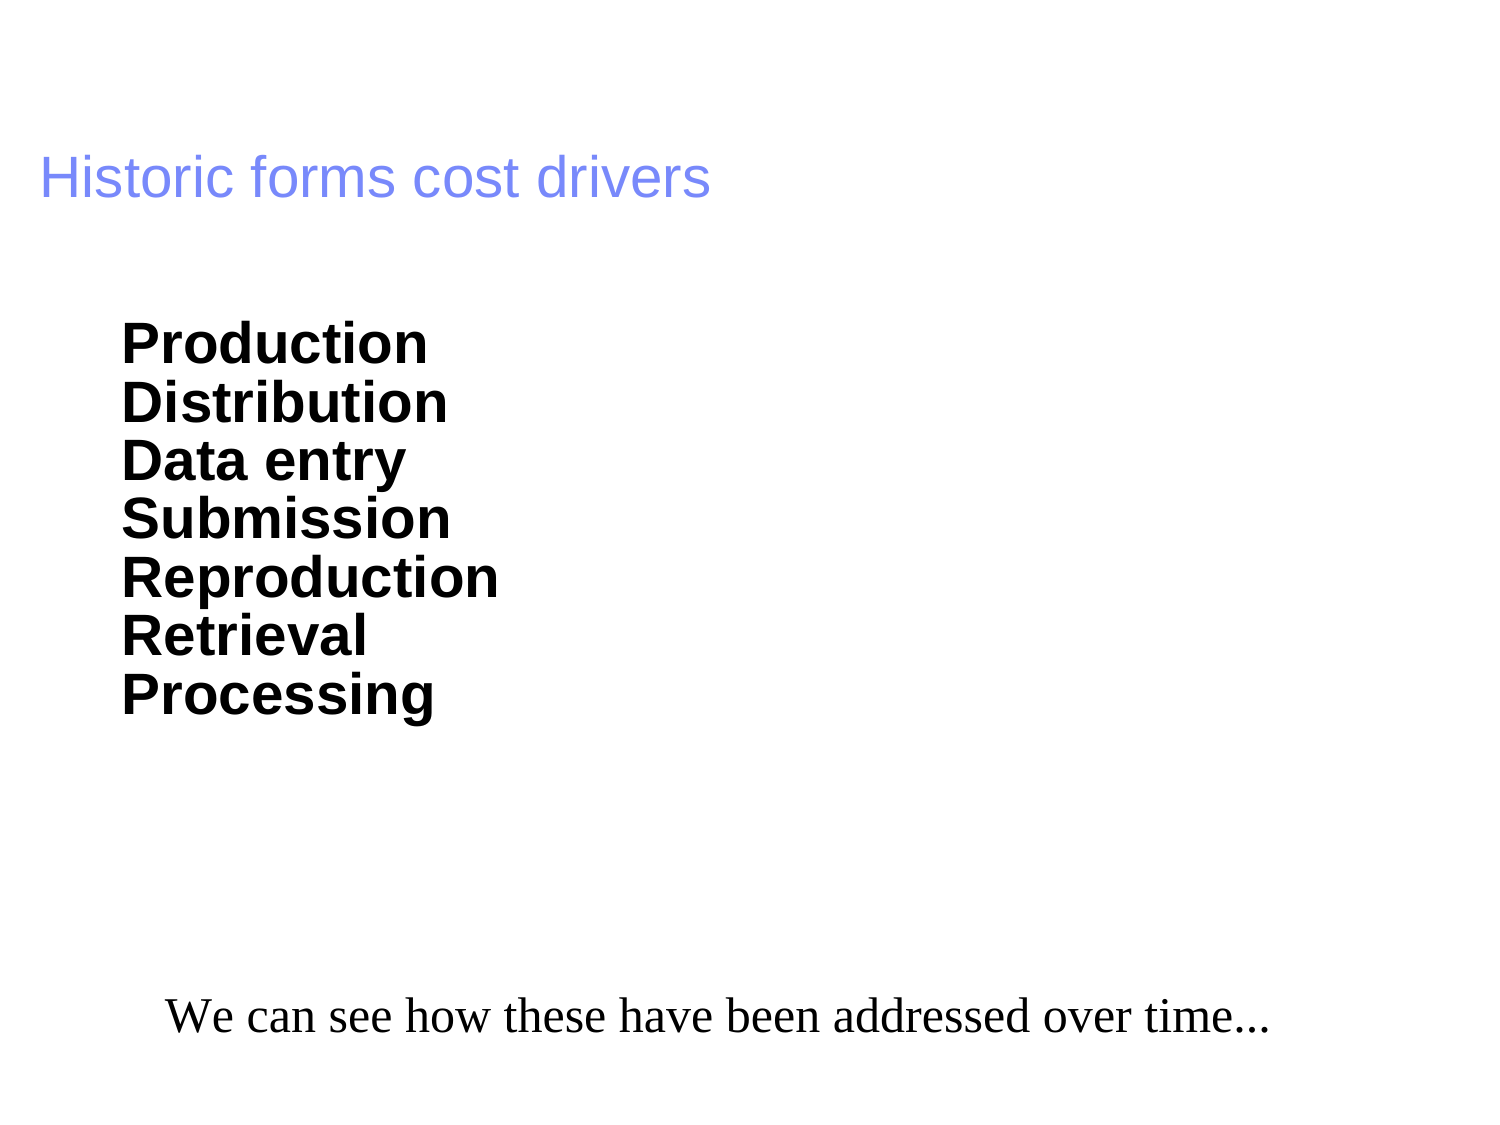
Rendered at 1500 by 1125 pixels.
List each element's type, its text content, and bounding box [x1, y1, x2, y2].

list Production Distribution Data entry Submission Reproduction Retrieval Processing [107, 309, 1313, 751]
title Historic forms cost drivers [25, 142, 1378, 225]
text_box We can see how these have been addressed over time... [150, 975, 1286, 1050]
